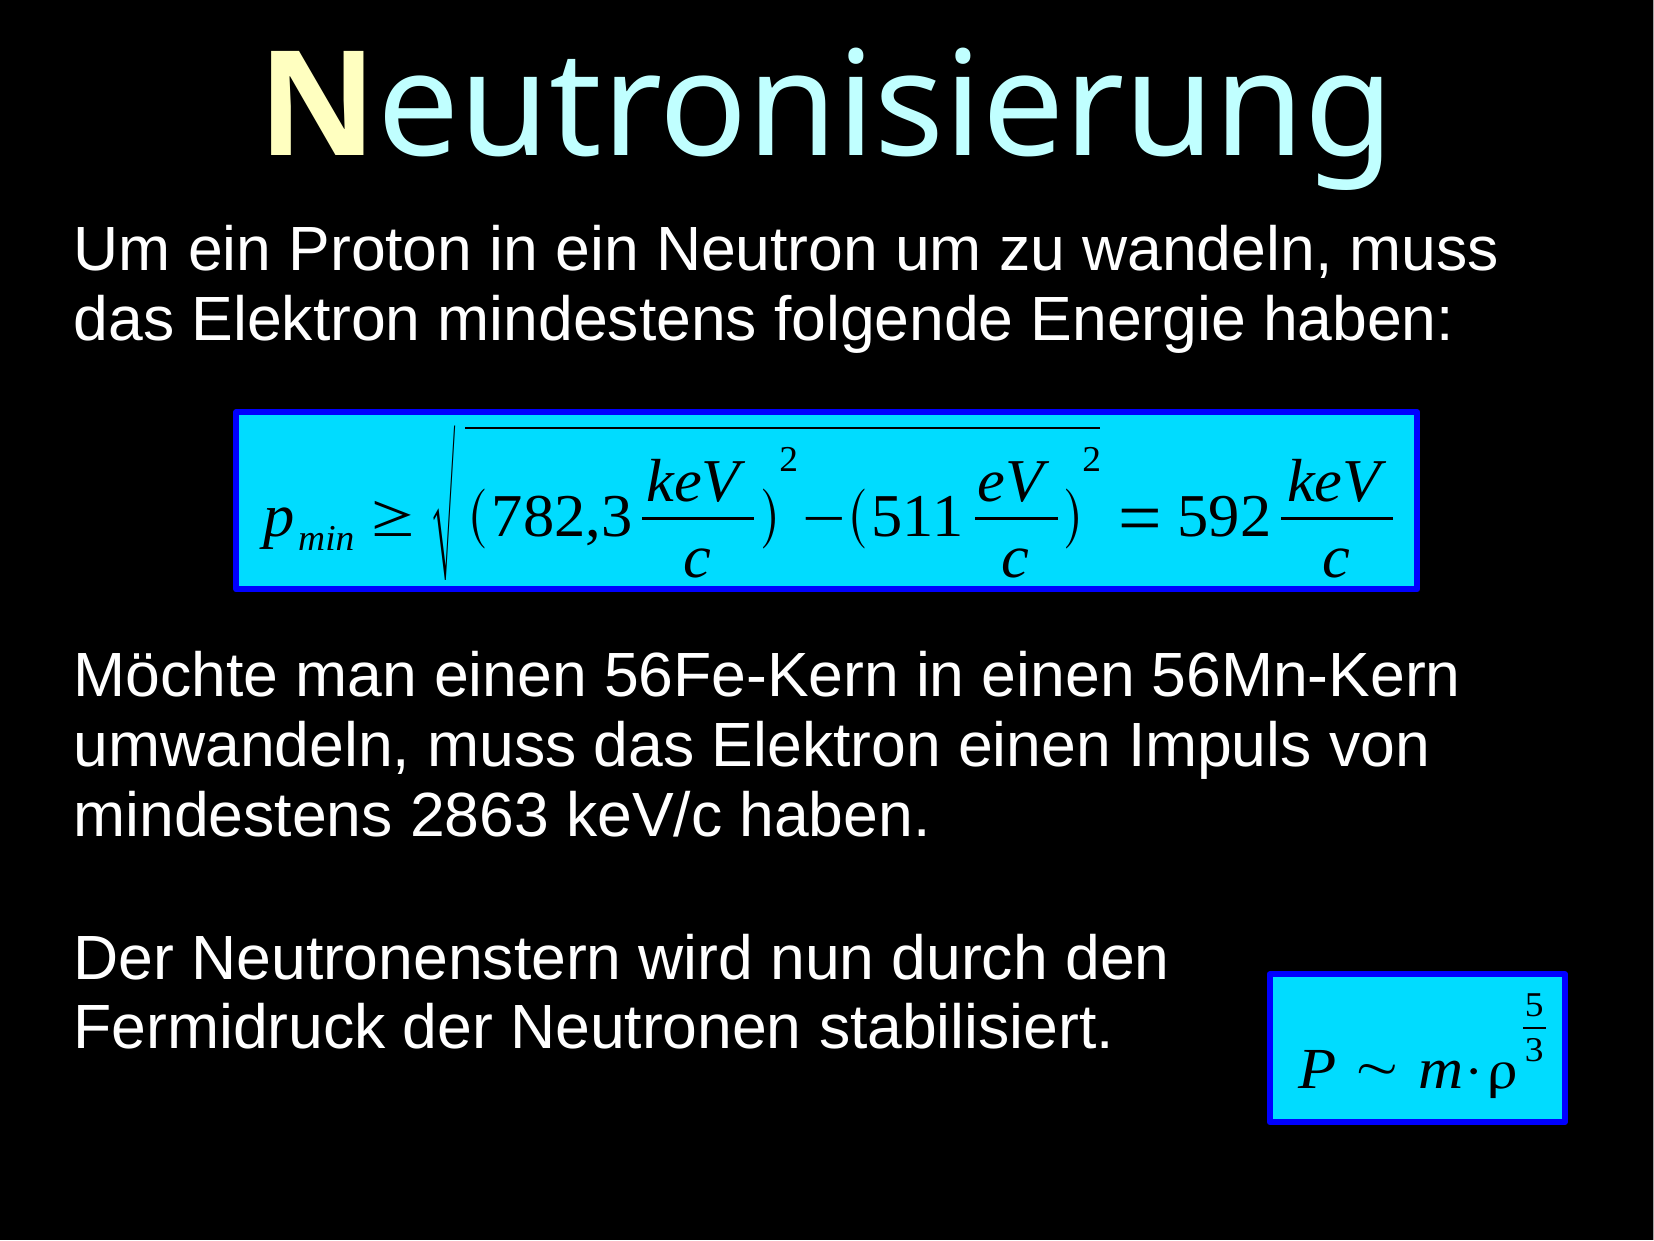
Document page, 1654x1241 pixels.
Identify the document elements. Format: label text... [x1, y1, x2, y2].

text_box Um ein Proton in ein Neutron um zu wandeln, muss das Elektron mindestens folgende Energie haben: [59, 206, 1536, 361]
text_box Der Neutronenstern wird nun durch den Fermidruck der Neutronen stabilisiert. [59, 915, 1211, 1070]
text_box Möchte man einen 56Fe-Kern in einen 56Mn-Kern umwandeln, muss das Elektron einen Impuls von mindestens 2863 keV/c haben. [59, 632, 1536, 857]
chart [248, 423, 1403, 591]
title Neutronisierung [82, 17, 1571, 180]
text_box [236, 412, 1418, 590]
text_box [1269, 974, 1565, 1123]
chart [1287, 986, 1554, 1107]
